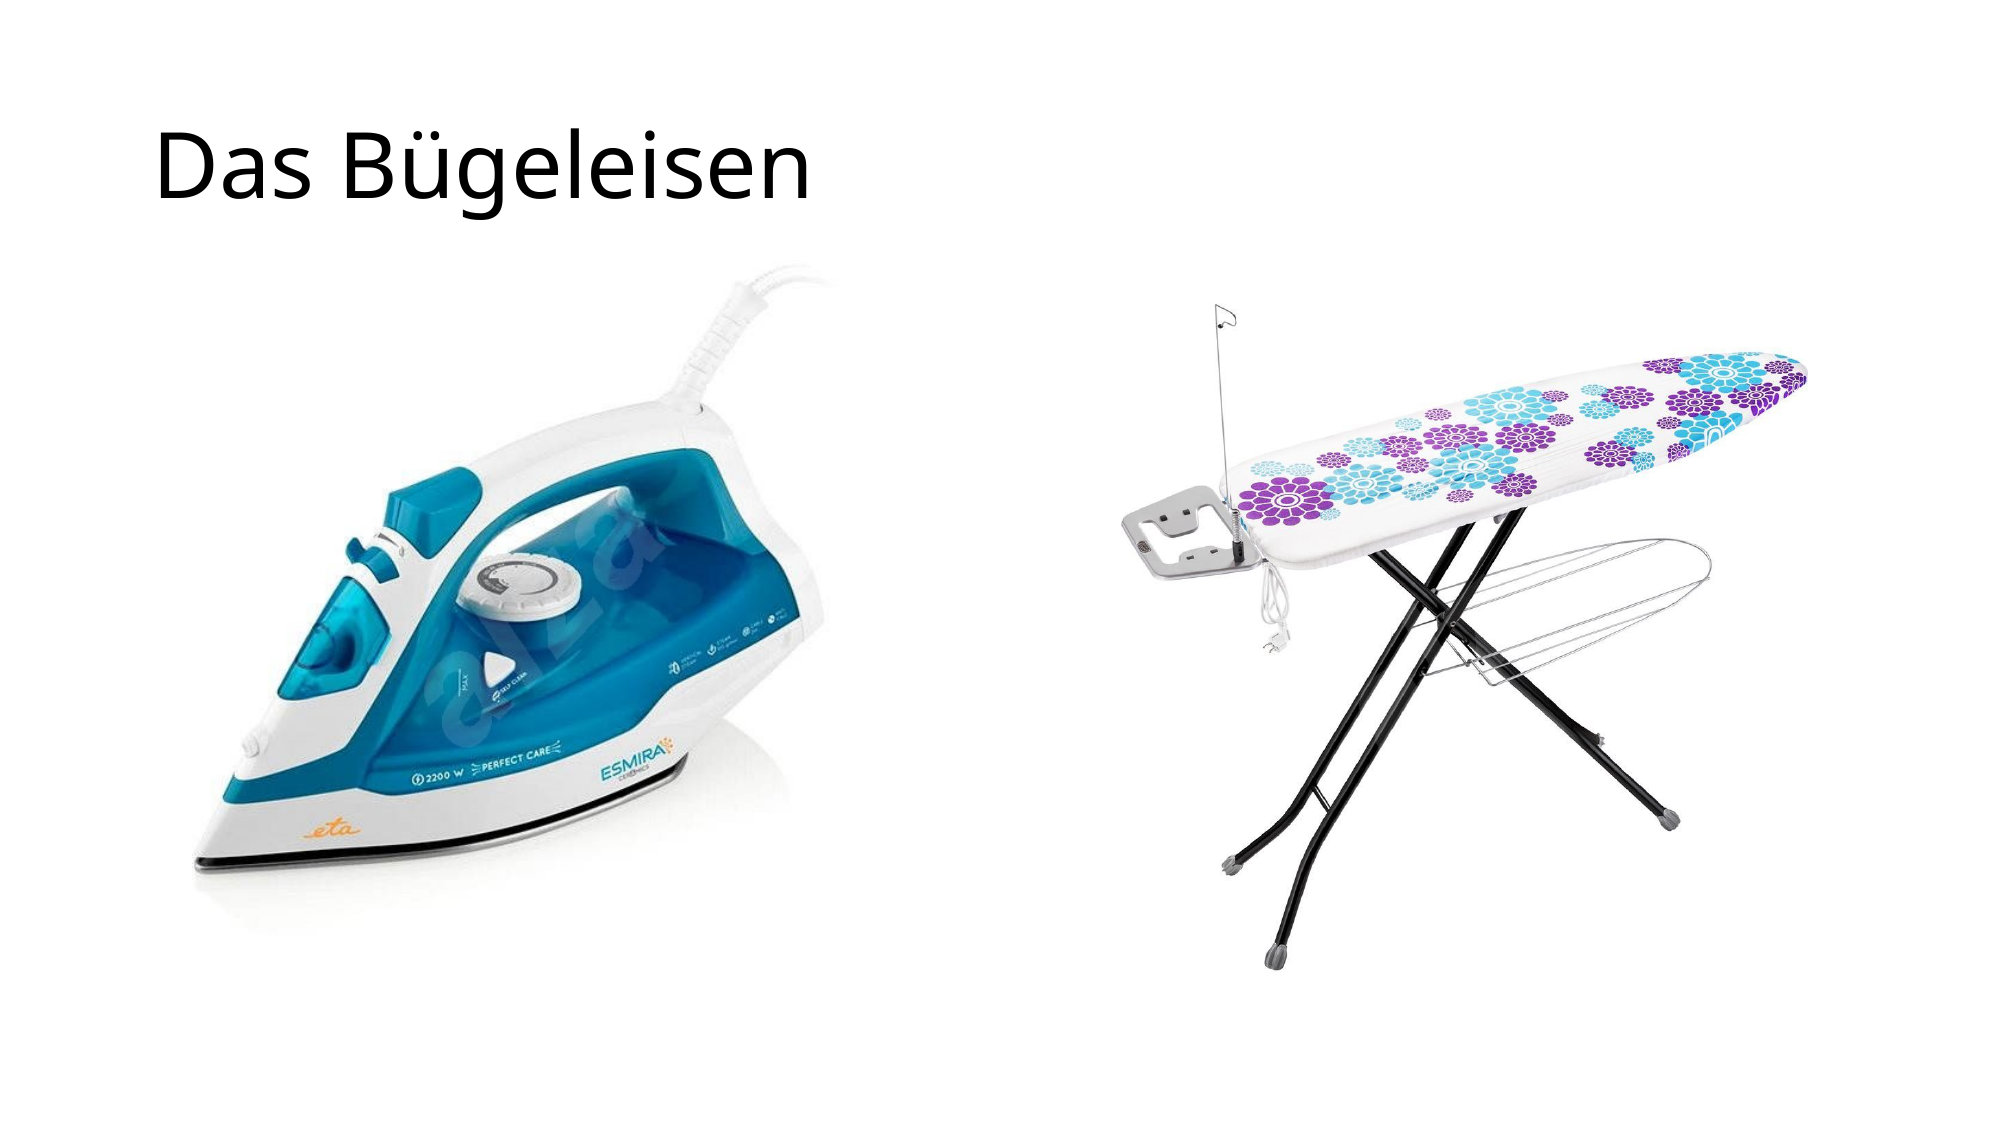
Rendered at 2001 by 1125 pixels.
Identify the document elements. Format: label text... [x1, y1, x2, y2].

title Das Bügeleisen [137, 59, 1863, 278]
picture [1121, 304, 1808, 975]
picture [192, 260, 879, 975]
